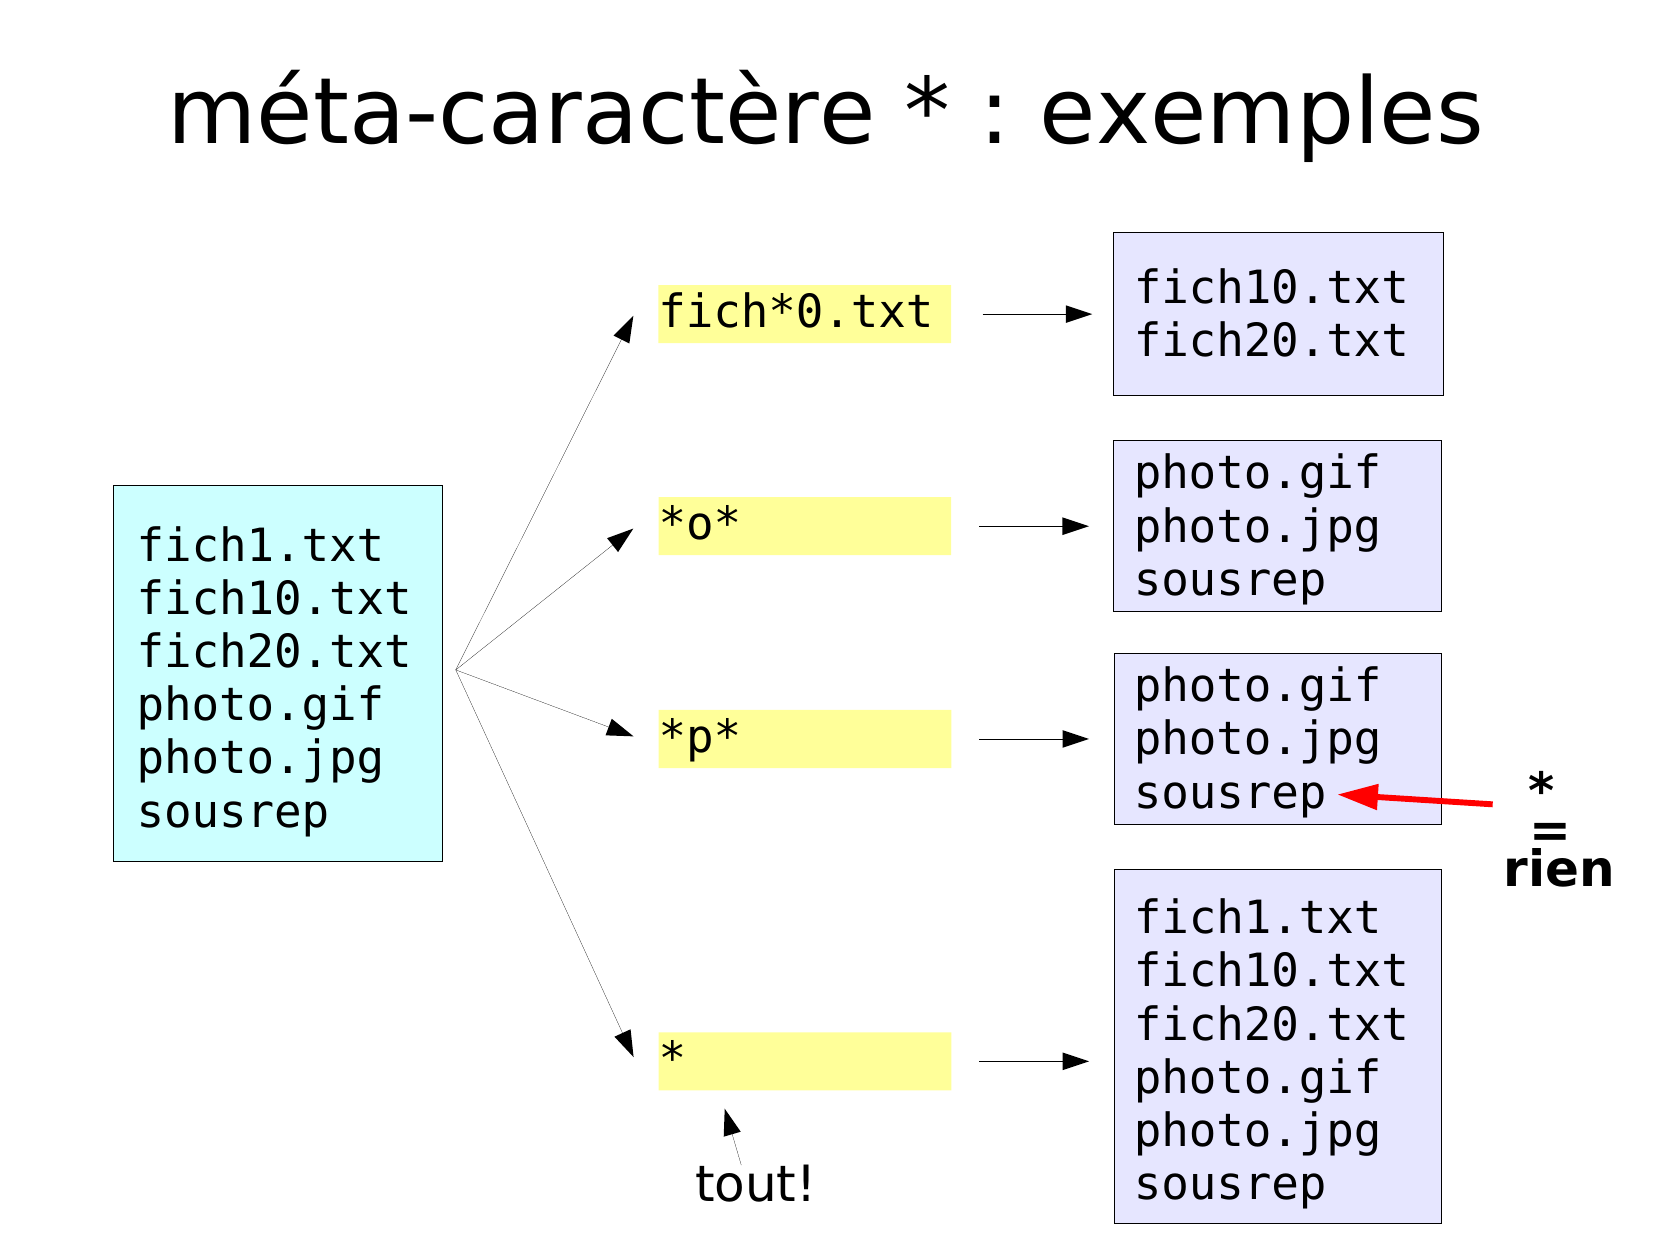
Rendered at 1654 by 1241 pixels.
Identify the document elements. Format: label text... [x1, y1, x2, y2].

text_box [1114, 653, 1442, 825]
text_box fich1.txt fich10.txt fich20.txt photo.gif photo.jpg sousrep [1134, 890, 1469, 1211]
text_box fich1.txt fich10.txt fich20.txt photo.gif photo.jpg sousrep [136, 518, 426, 839]
text_box photo.gif photo.jpg sousrep [1133, 446, 1427, 607]
text_box fich*0.txt [658, 285, 952, 344]
text_box fich10.txt fich20.txt [1133, 260, 1427, 368]
title méta-caractère * : exemples [136, 40, 1518, 173]
text_box * [658, 1032, 952, 1091]
text_box *p* [658, 709, 952, 769]
text_box [1113, 440, 1442, 612]
text_box [1113, 232, 1444, 396]
text_box tout! [695, 1155, 828, 1214]
text_box [1114, 869, 1442, 1224]
text_box *o* [658, 497, 952, 556]
text_box photo.gif photo.jpg sousrep [1133, 659, 1427, 819]
text_box * = rien [1457, 777, 1644, 914]
text_box [113, 485, 443, 862]
